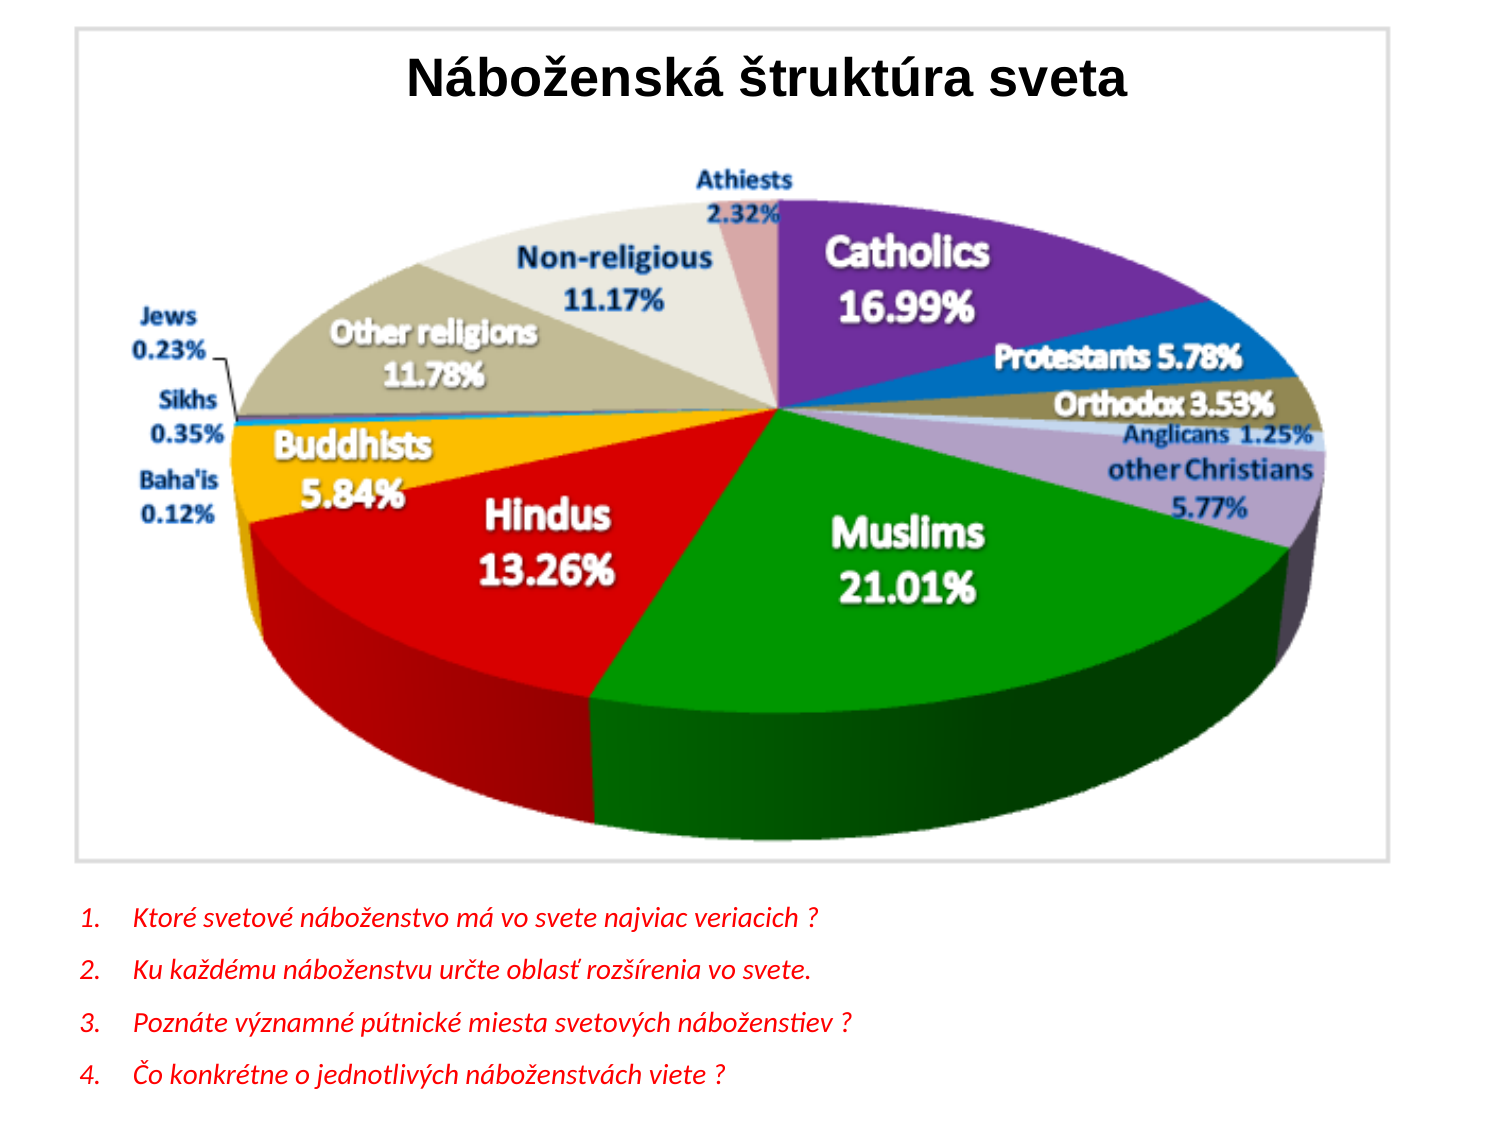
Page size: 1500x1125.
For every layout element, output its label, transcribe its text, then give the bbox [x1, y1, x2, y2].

text_box Ktoré svetové náboženstvo má vo svete najviac veriacich ? Ku každému náboženstvu určte oblasť rozšírenia vo svete. Poznáte významné pútnické miesta svetových náboženstiev ? Čo konkrétne o jednotlivých náboženstvách viete ? [64, 872, 1424, 1099]
text_box Náboženská štruktúra sveta [212, 35, 1323, 130]
picture [73, 23, 1395, 868]
